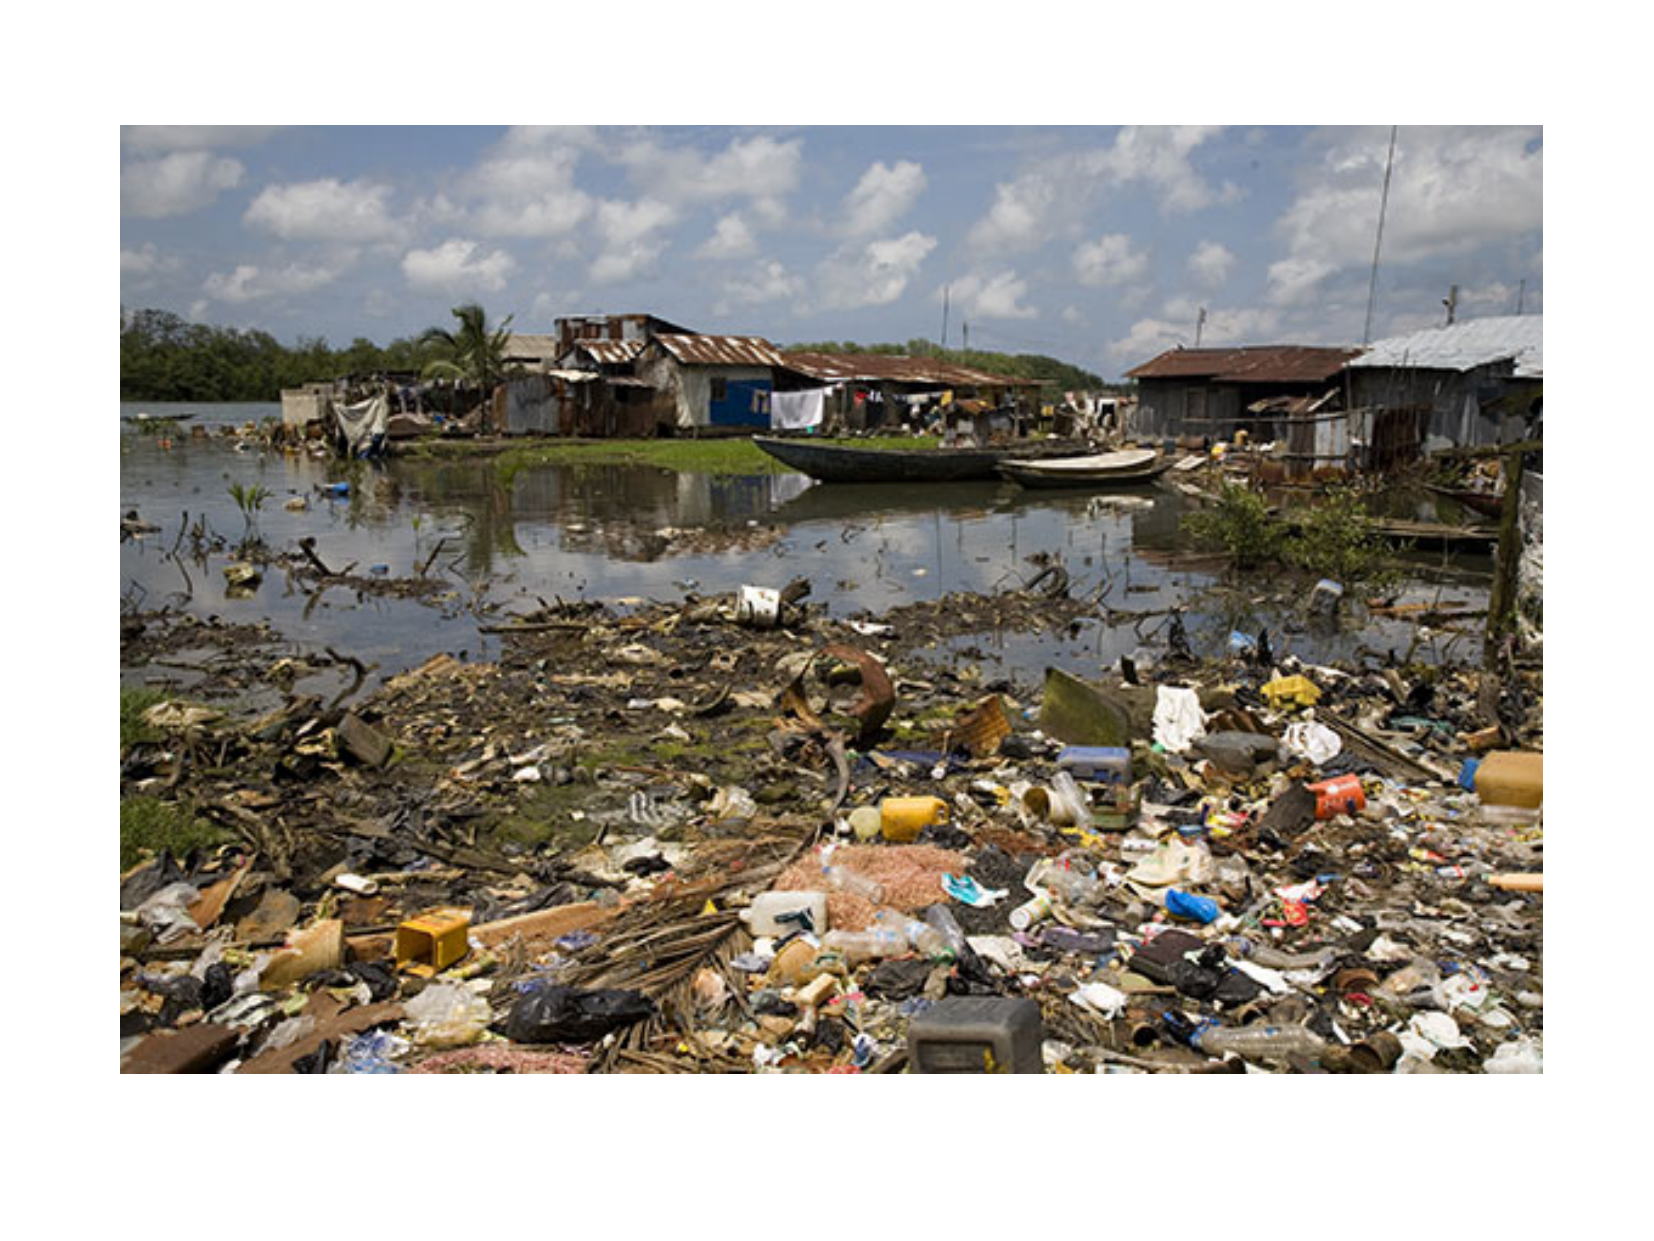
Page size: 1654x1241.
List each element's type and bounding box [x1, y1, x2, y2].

picture [120, 125, 1543, 1074]
